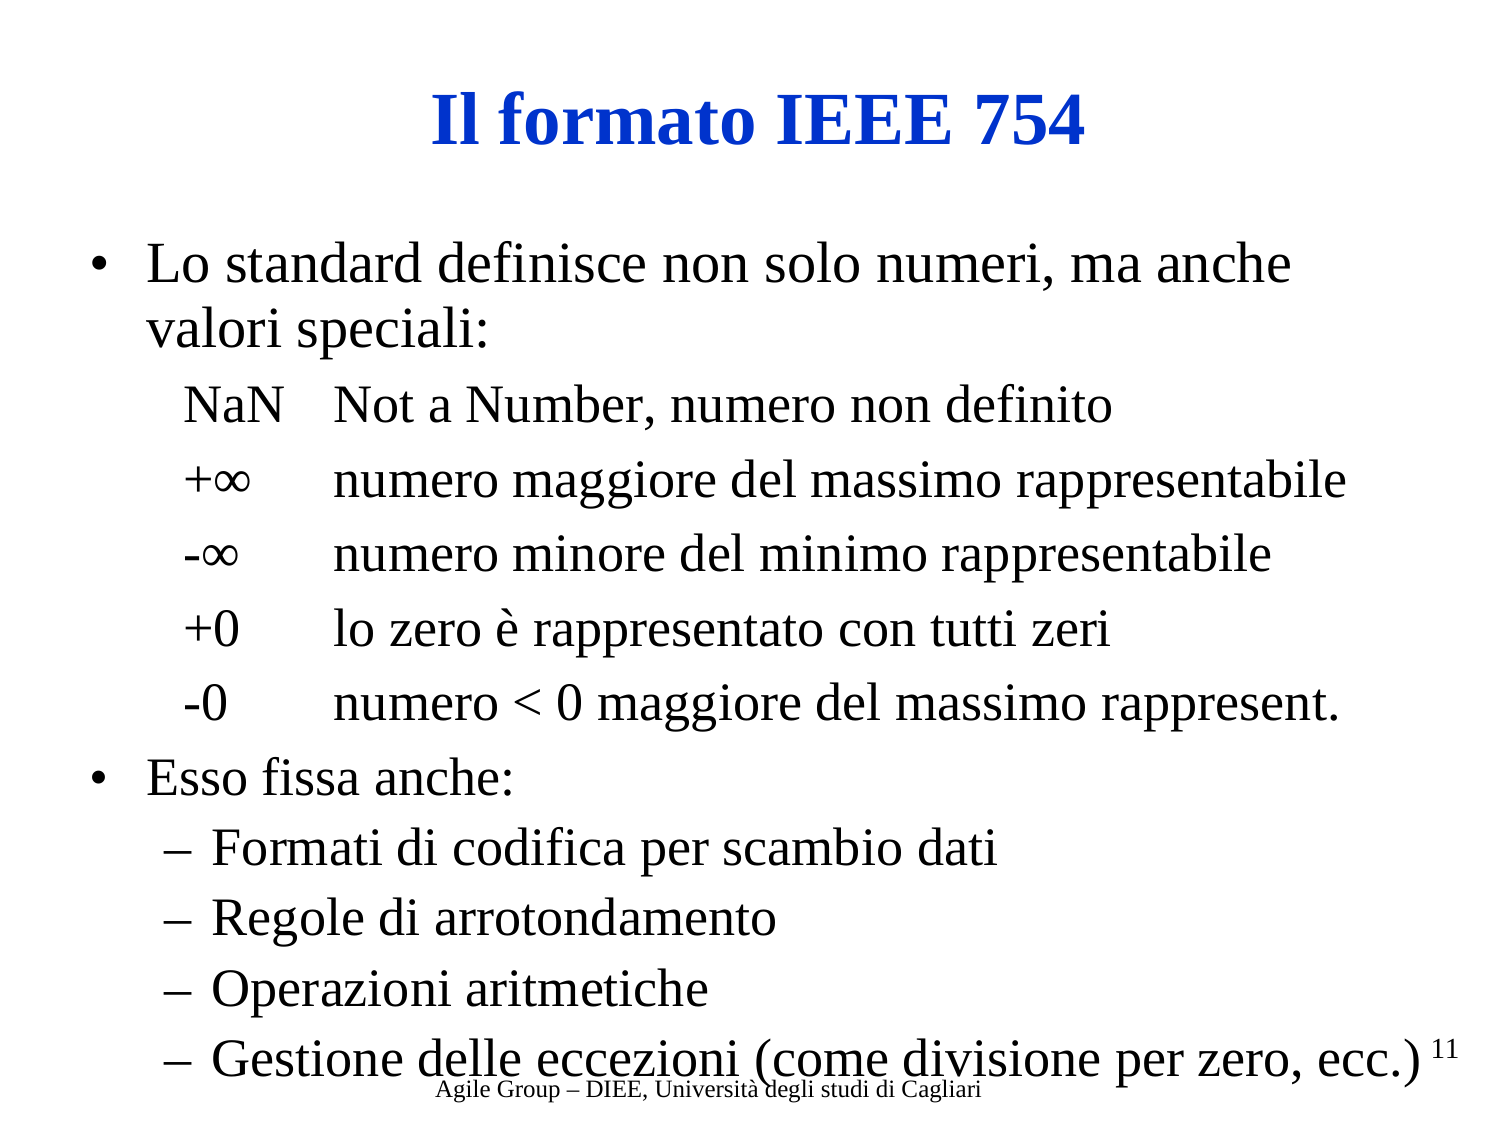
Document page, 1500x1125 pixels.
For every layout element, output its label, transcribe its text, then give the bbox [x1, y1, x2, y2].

title Il formato IEEE 754 [120, 37, 1396, 201]
list Lo standard definisce non solo numeri, ma anche valori speciali: NaN Not a Number, numero non definito +∞ numero maggiore del massimo rappresentabile -∞ numero minore del minimo rappresentabile +0 lo zero è rappresentato con tutti zeri -0 numero < 0 maggiore del massimo rappresent. Esso fissa anche: Formati di codifica per scambio dati Regole di arrotondamento Operazioni aritmetiche Gestione delle eccezioni (come divisione per zero, ecc.) [75, 222, 1445, 1097]
